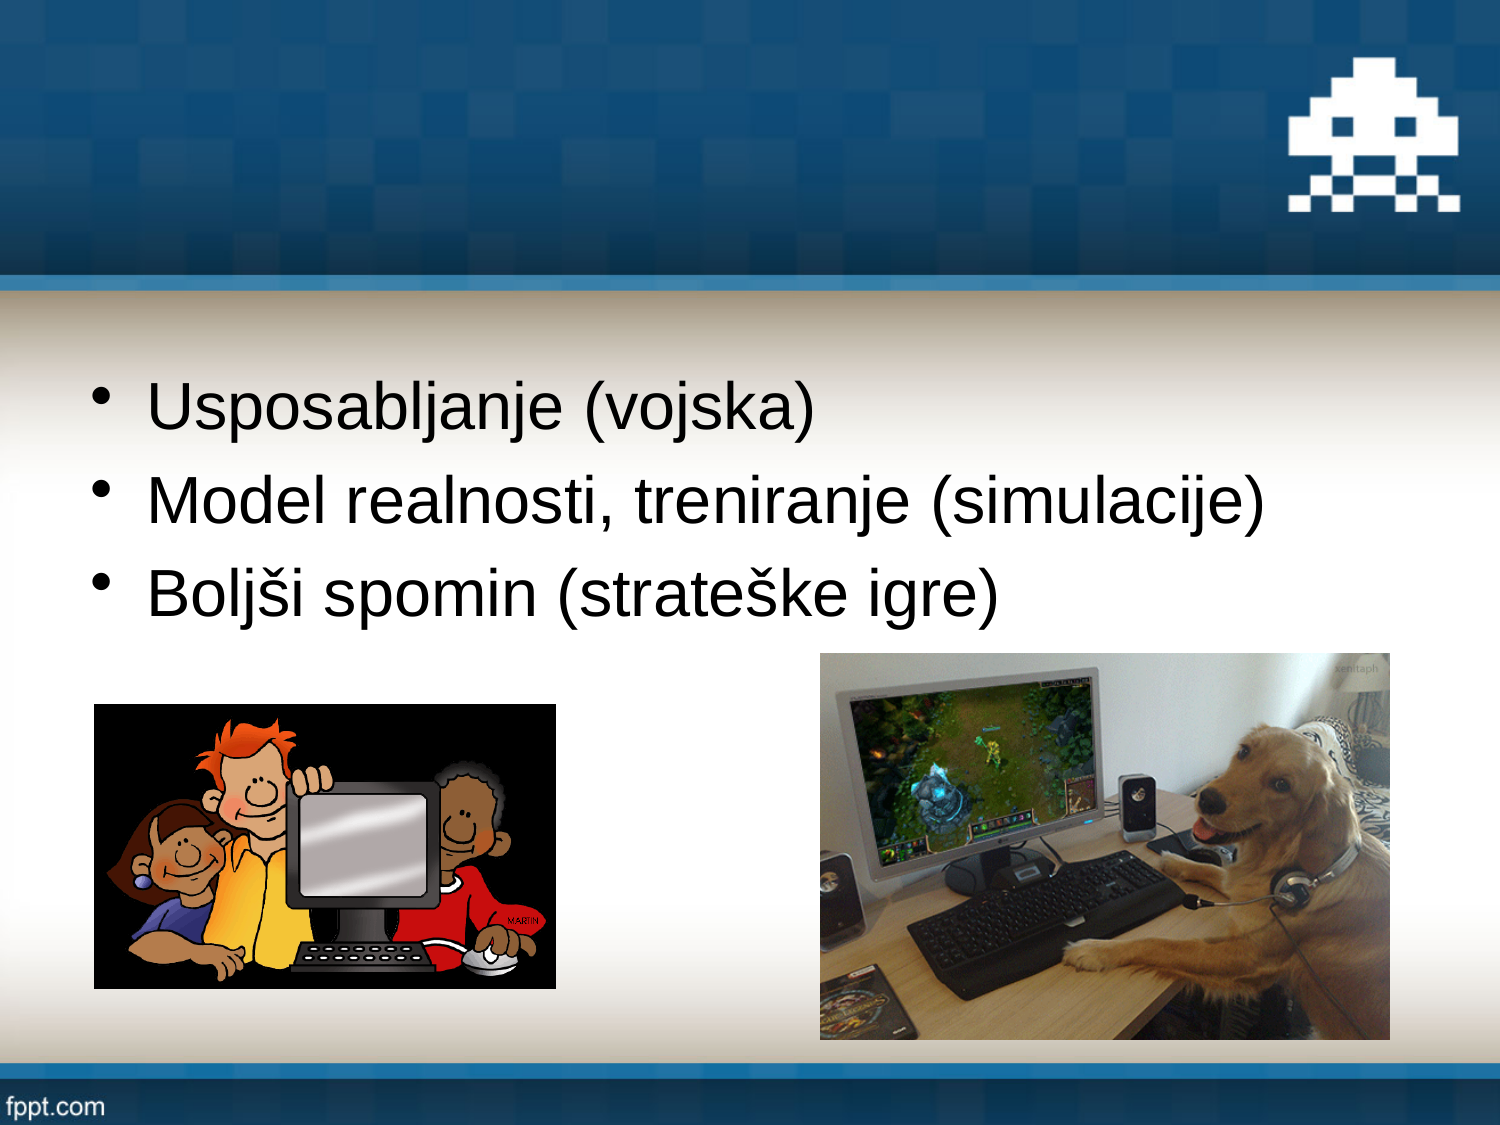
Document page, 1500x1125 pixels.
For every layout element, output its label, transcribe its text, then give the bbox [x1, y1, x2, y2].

picture [0, 0, 1500, 1125]
list Usposabljanje (vojska) Model realnosti, treniranje (simulacije) Boljši spomin (strateške igre) [75, 262, 1425, 1005]
